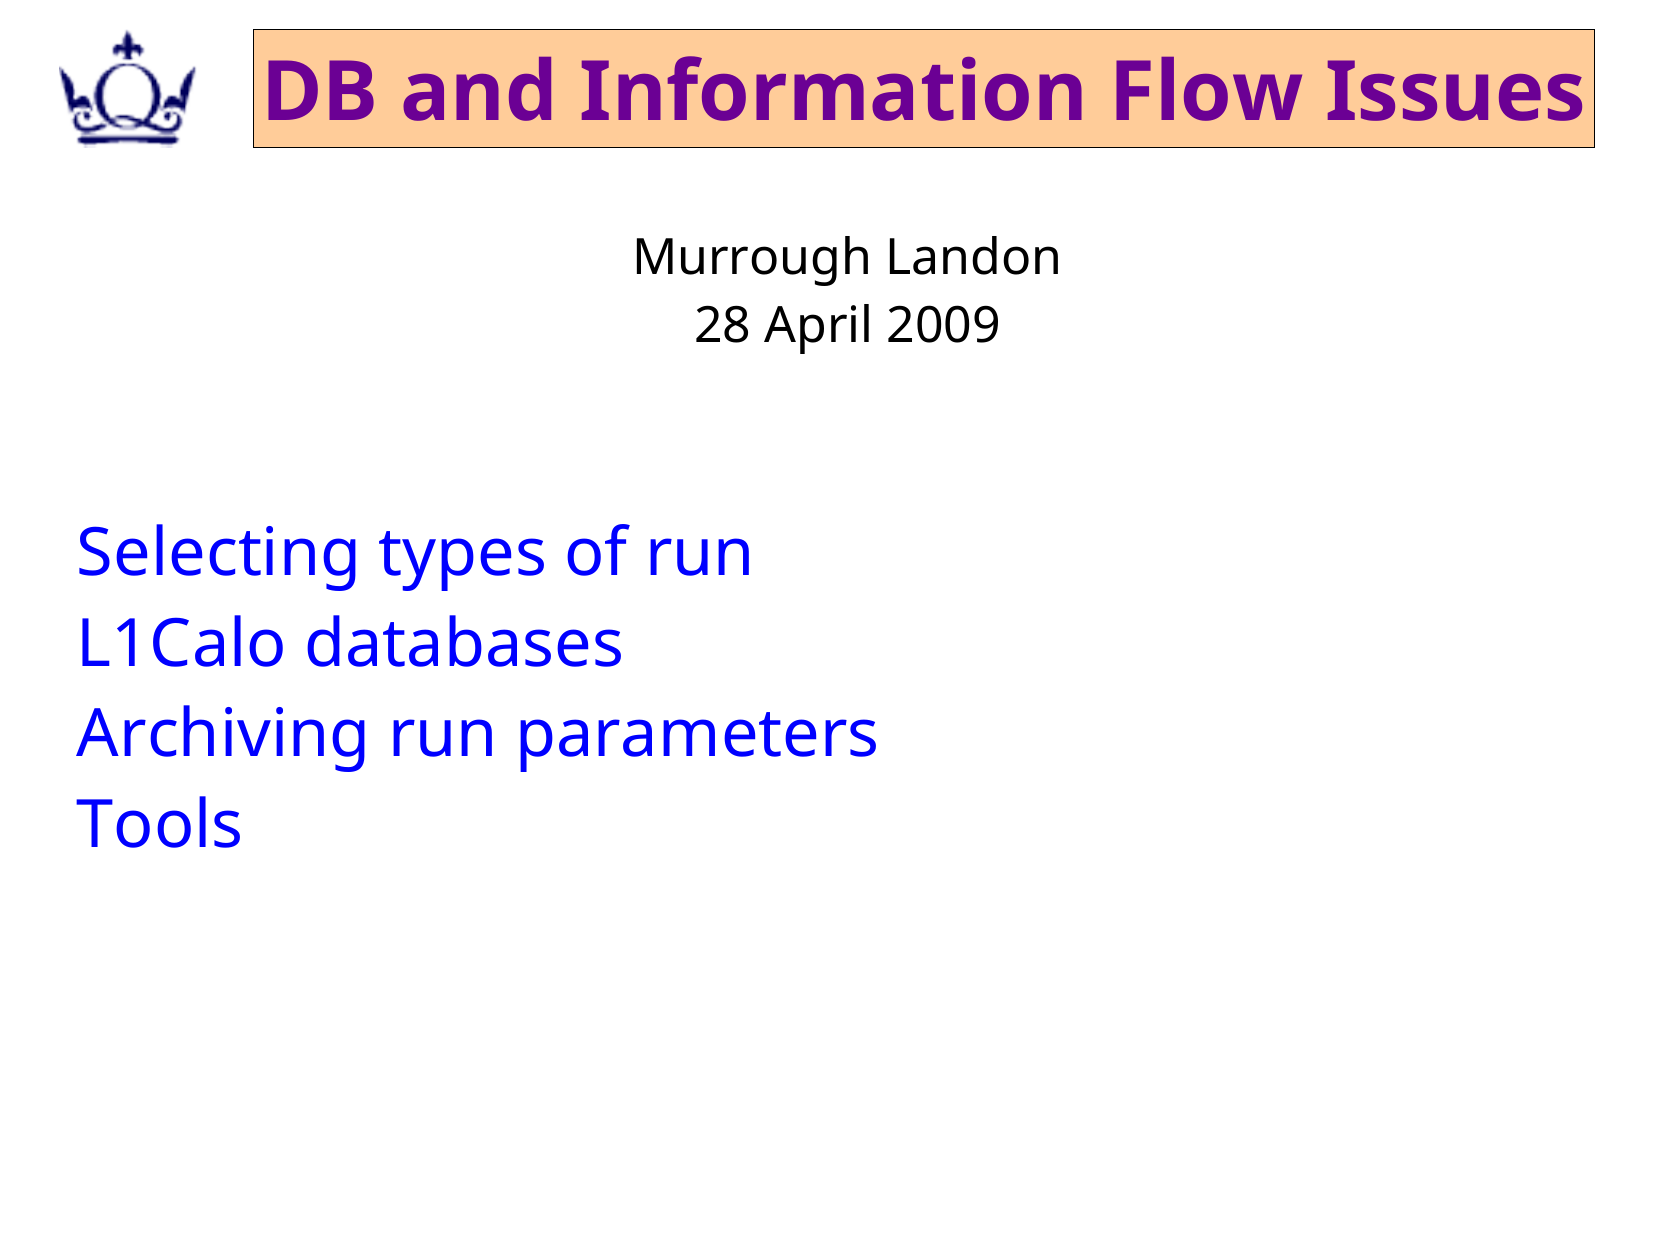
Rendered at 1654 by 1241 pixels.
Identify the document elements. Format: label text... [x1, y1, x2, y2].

text_box Murrough Landon 28 April 2009 [476, 220, 1219, 360]
list Selecting types of run L1Calo databases Archiving run parameters Tools [59, 503, 1595, 1127]
title DB and Information Flow Issues [253, 29, 1595, 148]
picture [59, 29, 200, 148]
